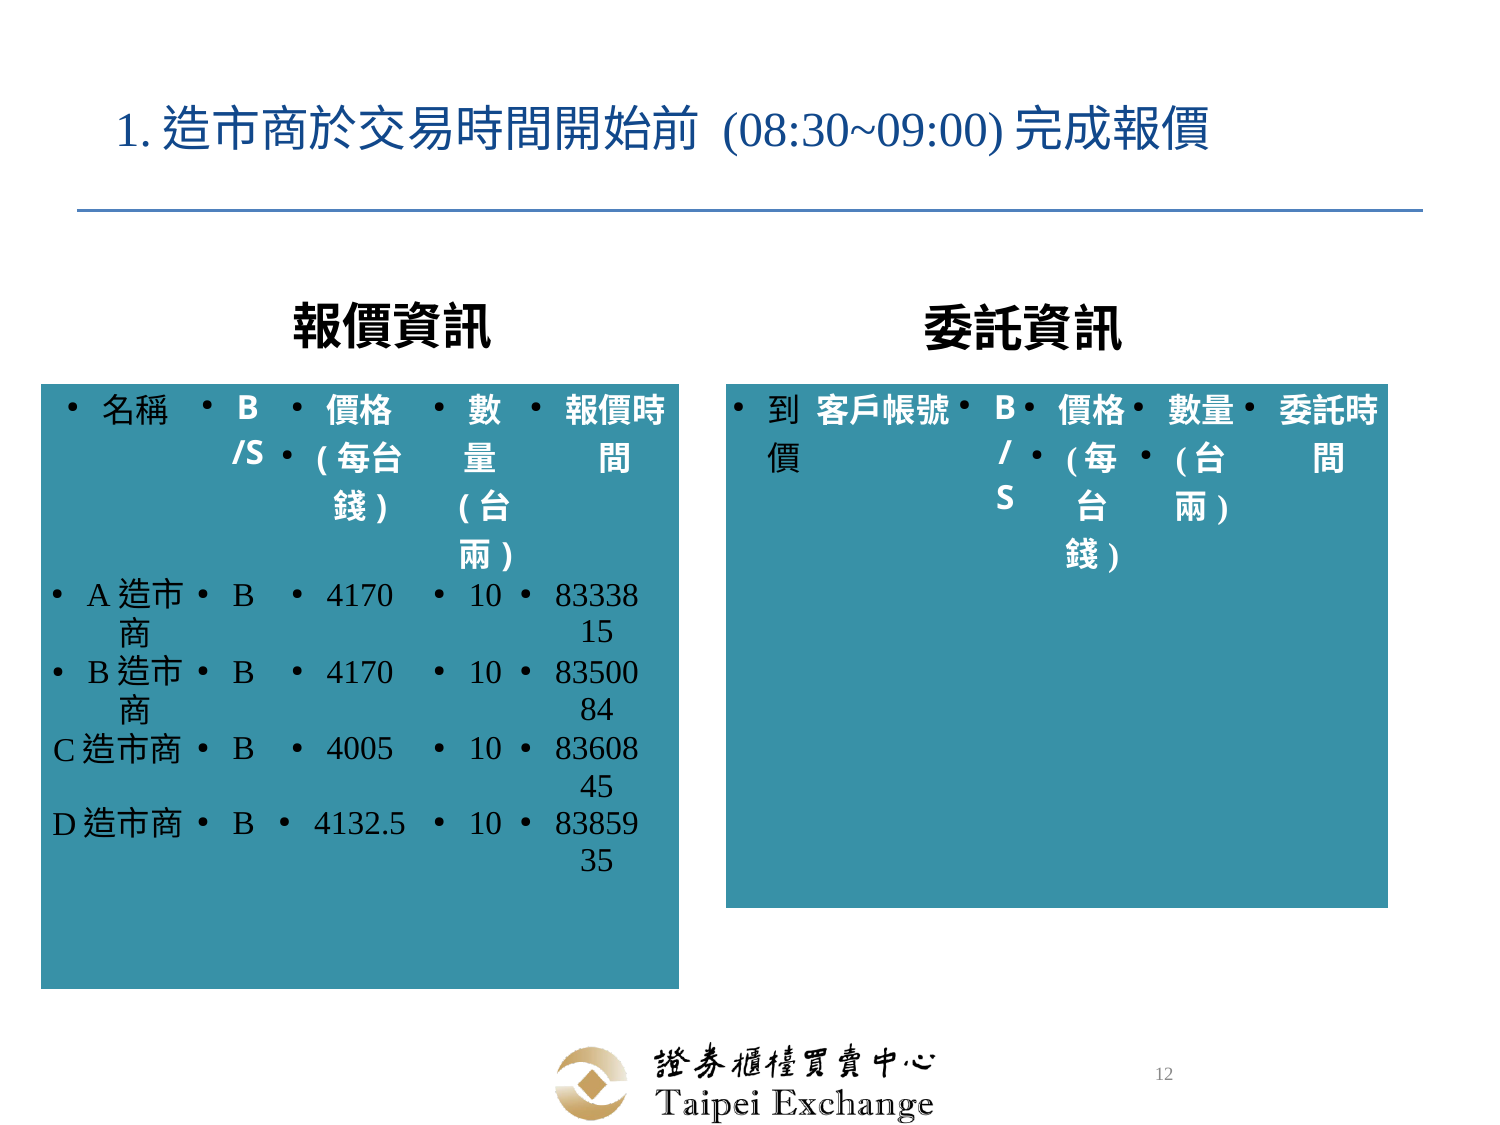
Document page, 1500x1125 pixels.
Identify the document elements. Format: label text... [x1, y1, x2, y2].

table_cell [1133, 742, 1235, 797]
table_cell [1016, 742, 1133, 797]
table_cell [266, 934, 419, 989]
table_cell [726, 852, 807, 908]
table_header 客戶帳號 [807, 384, 958, 576]
table_cell [1016, 631, 1133, 686]
table_cell 4170 [266, 576, 419, 653]
table_cell 4132.5 [266, 804, 419, 879]
table_cell B造市商 [41, 653, 195, 730]
table_cell [1235, 576, 1388, 631]
table_header 數量(台兩) [419, 384, 516, 576]
table_header 數量 (台兩) [1133, 384, 1235, 576]
table_header 到價 [726, 384, 807, 576]
table_cell [1016, 576, 1133, 631]
text_box 報價資訊 [277, 287, 550, 363]
table_cell [419, 934, 516, 989]
table_cell B [195, 804, 266, 879]
table_cell 8350084 [516, 653, 642, 730]
table_cell [642, 653, 679, 730]
table_cell [642, 879, 679, 934]
table_cell 8333815 [516, 576, 642, 653]
table_cell [807, 576, 958, 631]
table_cell [1133, 797, 1235, 852]
table_cell [958, 797, 1016, 852]
table_header 名稱 [41, 384, 195, 576]
table_cell [726, 576, 807, 631]
table_cell [807, 631, 958, 686]
table_cell [1133, 852, 1235, 908]
table_cell [1235, 686, 1388, 742]
table_cell [1235, 797, 1388, 852]
table_cell [516, 879, 642, 934]
table_cell C造市商 [41, 730, 195, 804]
table_cell [1133, 686, 1235, 742]
table_cell 4005 [266, 730, 419, 804]
table_cell 8360845 [516, 730, 642, 804]
table_cell [1235, 631, 1388, 686]
table_cell A造市商 [41, 576, 195, 653]
table_cell [642, 804, 679, 879]
table_cell [195, 879, 266, 934]
table_cell [419, 879, 516, 934]
table_cell [958, 576, 1016, 631]
table_cell [726, 742, 807, 797]
table_cell [958, 631, 1016, 686]
table_cell B [195, 730, 266, 804]
table_cell [807, 797, 958, 852]
table_cell 10 [419, 576, 516, 653]
table_header 報價時間 [516, 384, 679, 576]
table_cell [1235, 852, 1388, 908]
table_cell D造市商 [41, 804, 195, 879]
table_cell [1133, 631, 1235, 686]
table_cell [726, 797, 807, 852]
table_cell B [195, 576, 266, 653]
table_cell [958, 742, 1016, 797]
table_cell [516, 934, 642, 989]
table_cell 10 [419, 804, 516, 879]
table_cell [726, 686, 807, 742]
table_cell [41, 934, 195, 989]
table_cell 4170 [266, 653, 419, 730]
table_cell [1016, 686, 1133, 742]
table_cell [807, 686, 958, 742]
table_cell B [195, 653, 266, 730]
table_cell [41, 879, 195, 934]
table_cell [807, 742, 958, 797]
table_header 委託時間 [1235, 384, 1388, 576]
table_header B/S [958, 384, 1016, 576]
table_header 價格 (每台錢) [1016, 384, 1133, 576]
table_cell [195, 934, 266, 989]
table_cell [1133, 576, 1235, 631]
table_header 價格 (每台錢) [266, 384, 419, 576]
table_cell [266, 879, 419, 934]
table_cell [807, 852, 958, 908]
table_cell [1016, 852, 1133, 908]
table_cell [1016, 797, 1133, 852]
table_cell [726, 631, 807, 686]
table_cell 8385935 [516, 804, 642, 879]
text_box [1139, 1042, 1478, 1103]
table_cell [642, 934, 679, 989]
text_box 1.造市商於交易時間開始前 (08:30~09:00)完成報價 [100, 90, 1377, 209]
table_cell 10 [419, 730, 516, 804]
table_cell [642, 730, 679, 804]
table_cell [958, 852, 1016, 908]
table_cell [642, 576, 679, 653]
table_cell [958, 686, 1016, 742]
table_cell [1235, 742, 1388, 797]
text_box 委託資訊 [908, 289, 1199, 365]
table_cell 10 [419, 653, 516, 730]
table_header B/S [195, 384, 266, 576]
